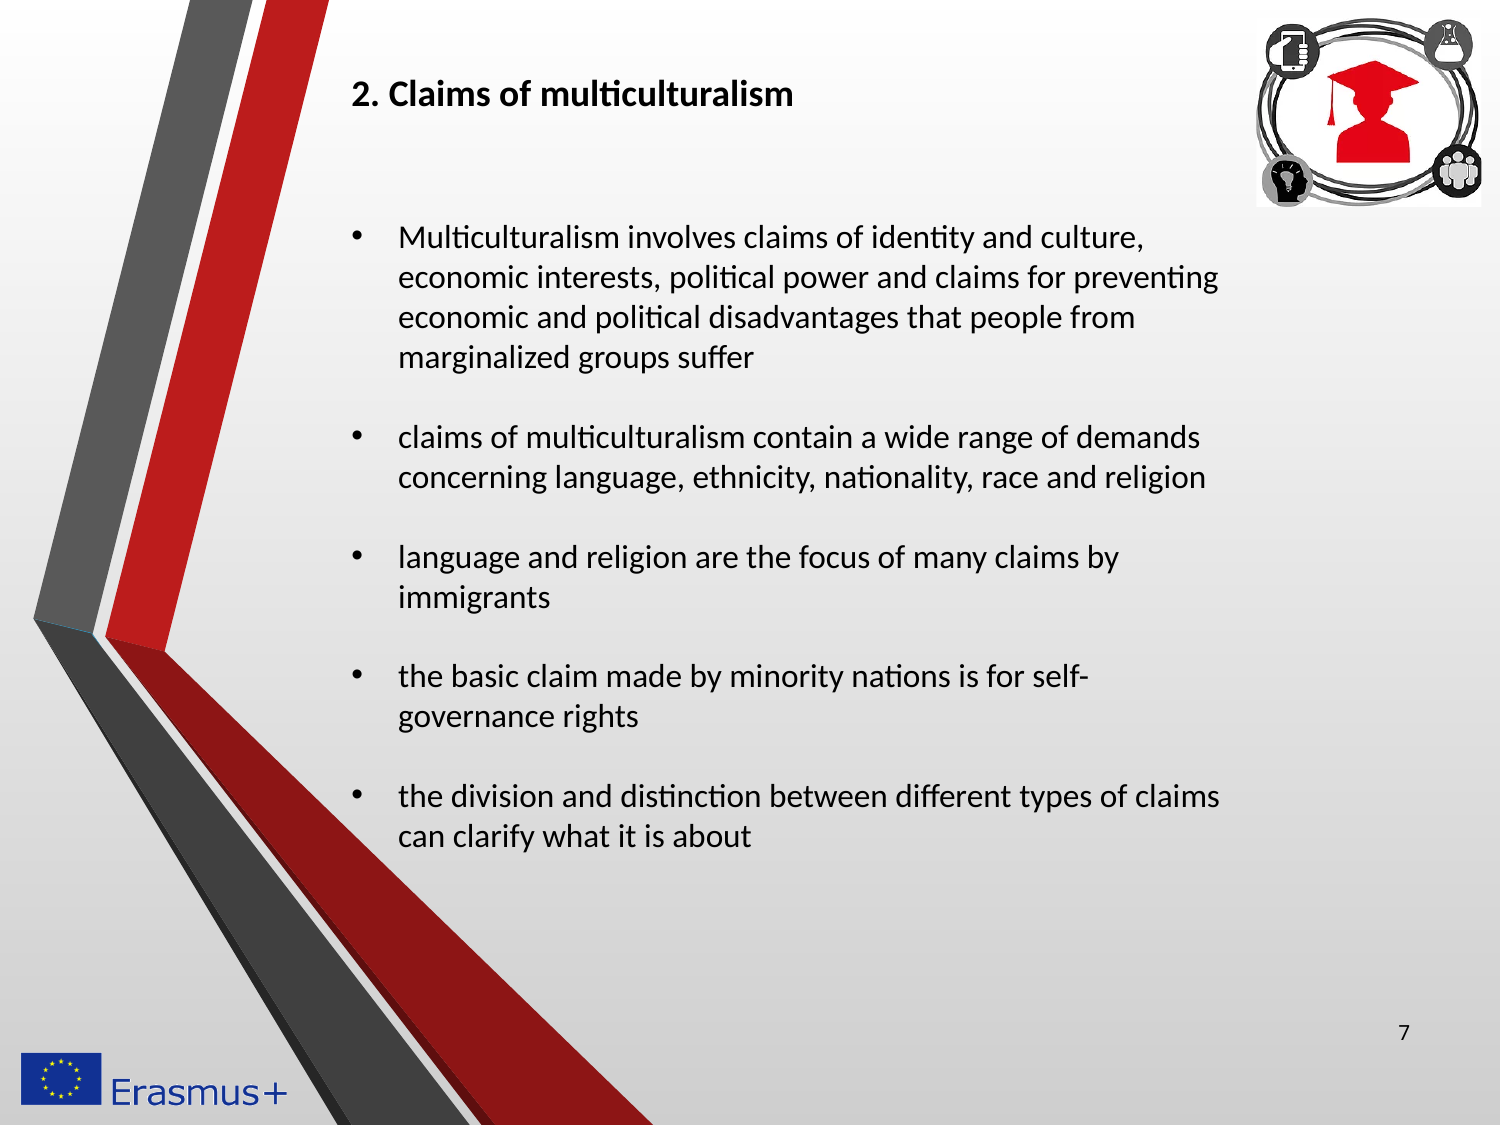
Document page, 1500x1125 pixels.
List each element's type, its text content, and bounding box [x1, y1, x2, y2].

chart [1257, 19, 1483, 209]
slide_number <numer> [1357, 1003, 1425, 1064]
text_box 2. Claims of multiculturalism [336, 61, 975, 122]
text_box Multiculturalism involves claims of identity and culture, economic interests, political power and claims for preventing economic and political disadvantages that people from marginalized groups suffer claims of multiculturalism contain a wide range of demands concerning language, ethnicity, nationality, race and religion language and religion are the focus of many claims by immigrants the basic claim made by minority nations is for self-governance rights the division and distinction between different types of claims can clarify what it is about [336, 208, 1258, 862]
picture [5, 1037, 302, 1120]
picture [1256, 18, 1482, 207]
